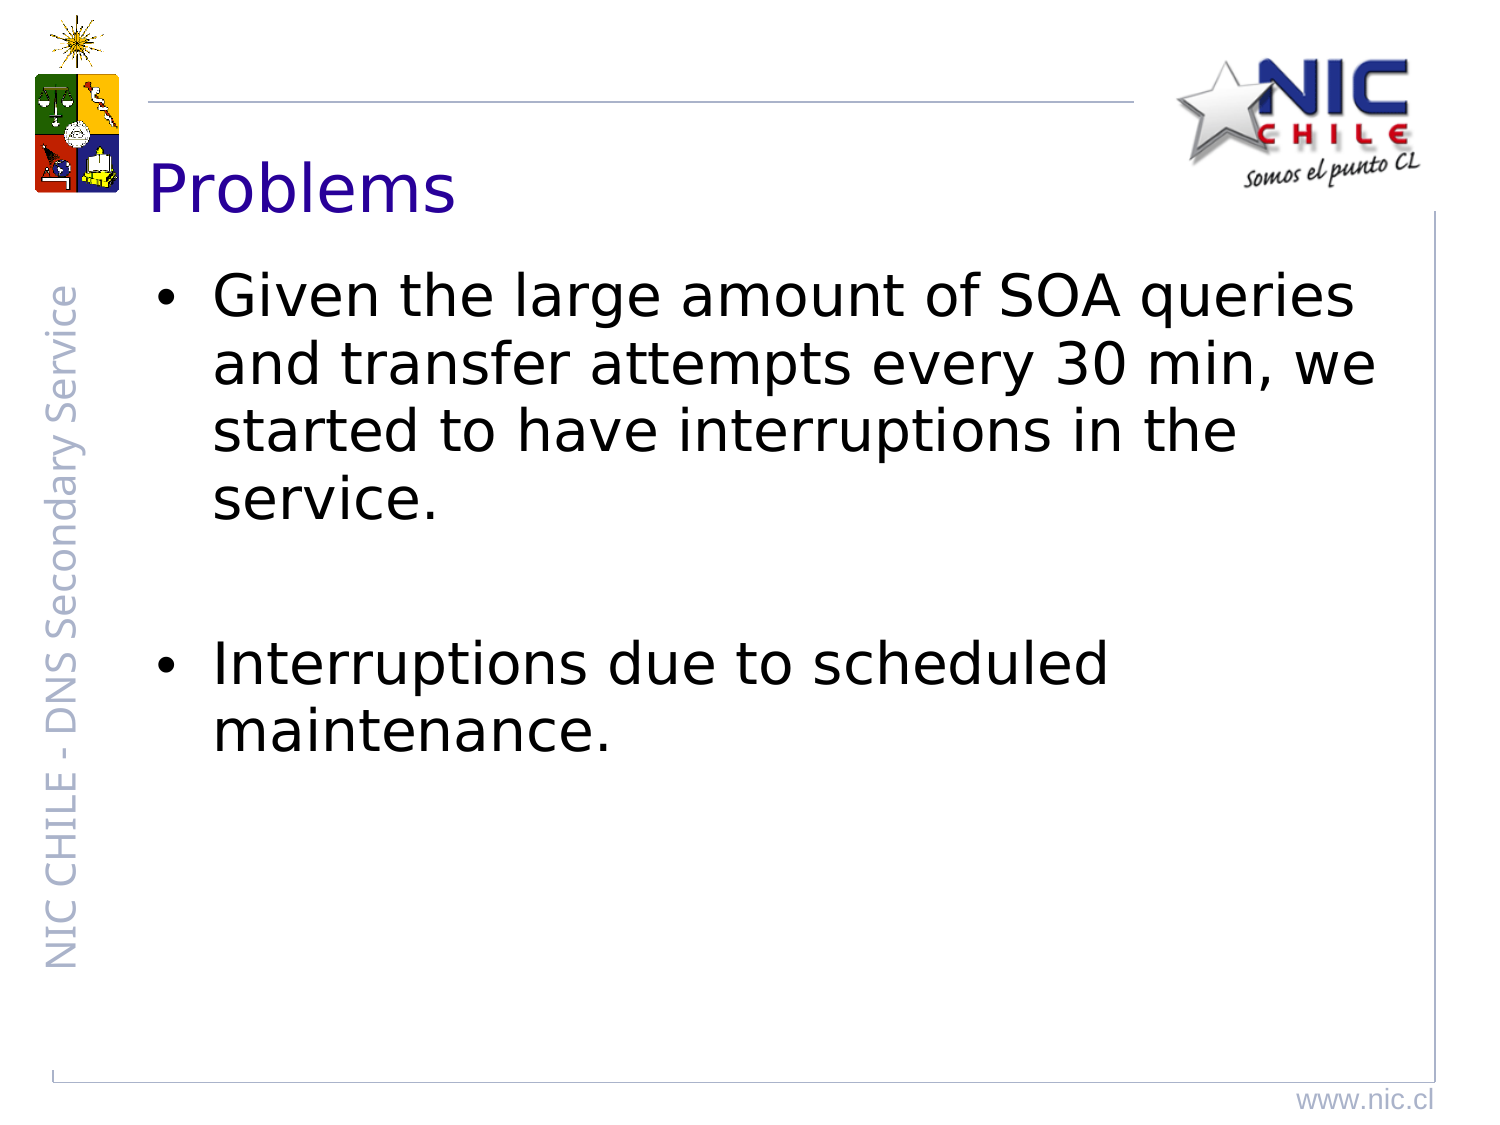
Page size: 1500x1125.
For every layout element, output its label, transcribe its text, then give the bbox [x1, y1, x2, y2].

title Problems [147, 113, 1353, 262]
picture [30, 9, 124, 199]
list Given the large amount of SOA queries and transfer attempts every 30 min, we started to have interruptions in the service. Interruptions due to scheduled maintenance. [100, 262, 1426, 1006]
picture [1134, 37, 1463, 211]
